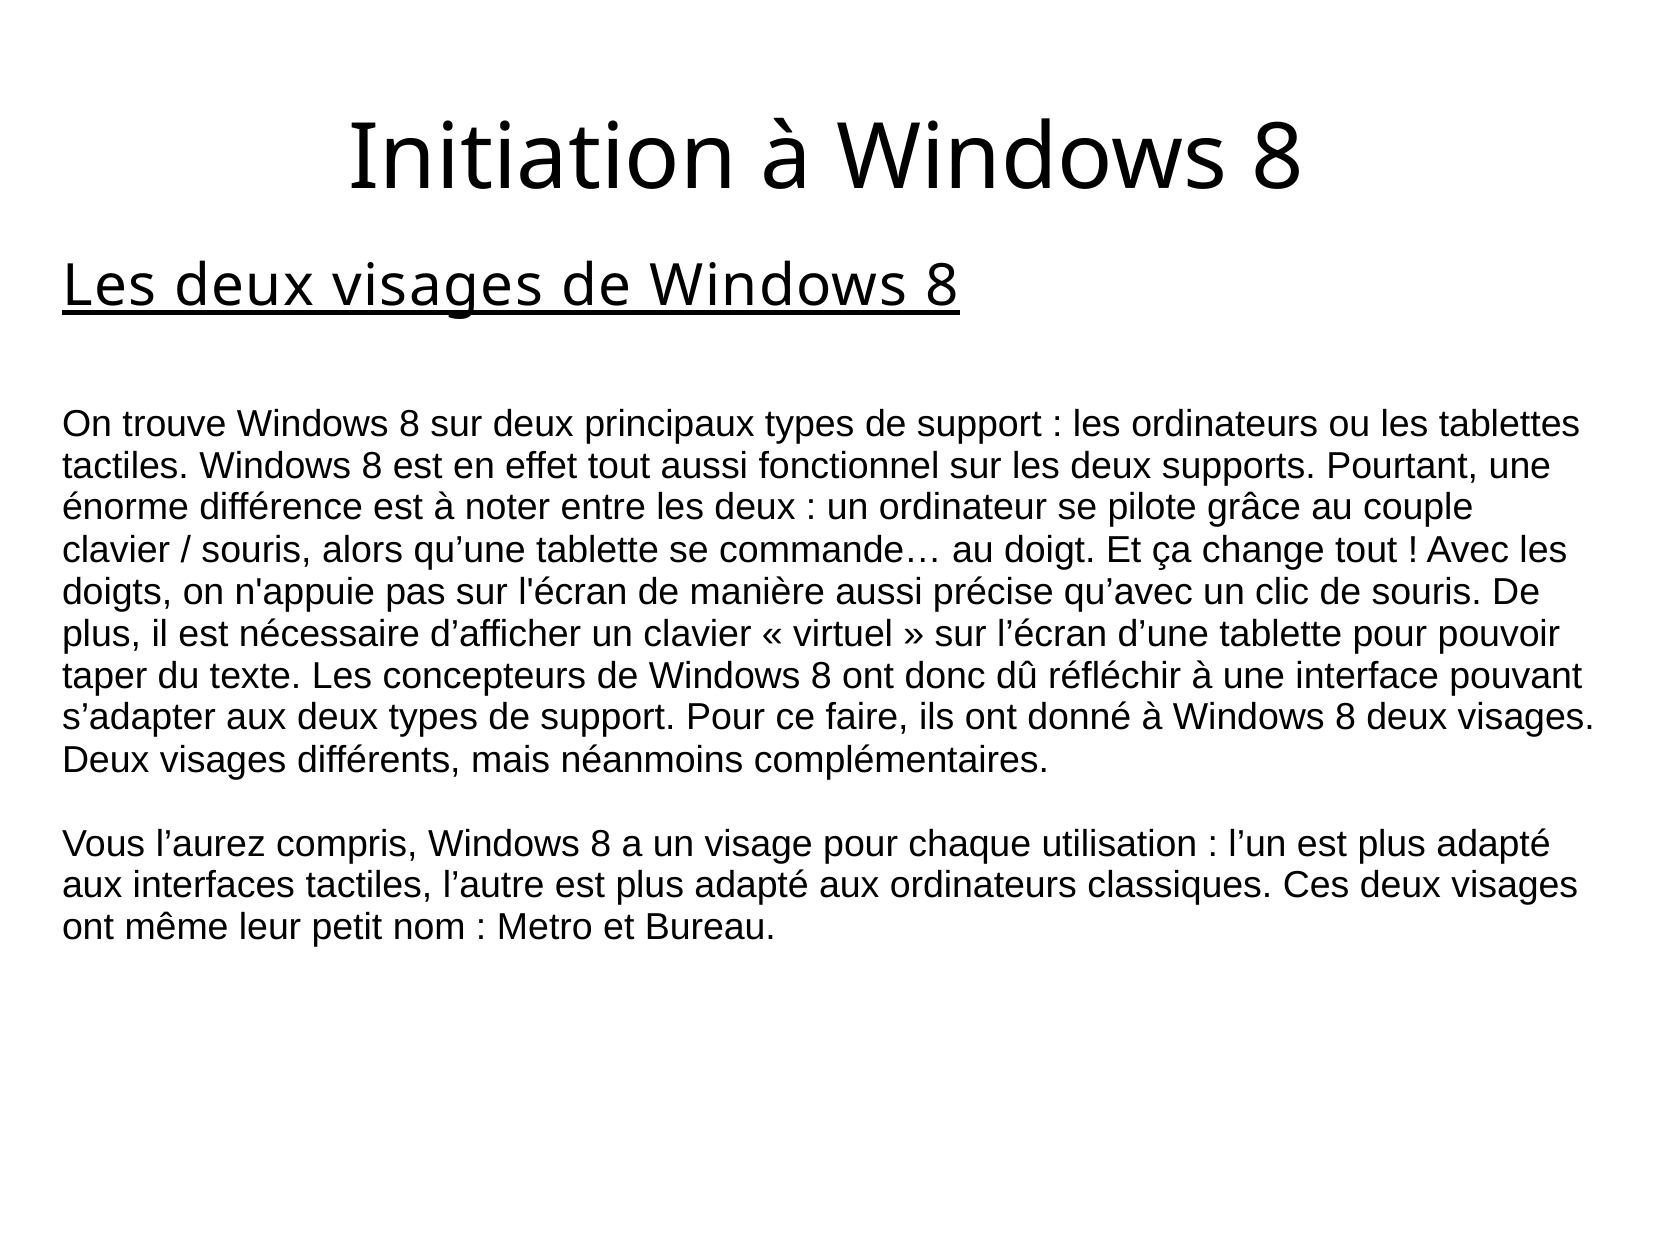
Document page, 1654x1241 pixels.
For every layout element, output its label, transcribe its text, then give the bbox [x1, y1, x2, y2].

text_box Les deux visages de Windows 8 On trouve Windows 8 sur deux principaux types de support : les ordinateurs ou les tablettes tactiles. Windows 8 est en effet tout aussi fonctionnel sur les deux supports. Pourtant, une énorme différence est à noter entre les deux : un ordinateur se pilote grâce au couple clavier / souris, alors qu’une tablette se commande… au doigt. Et ça change tout ! Avec les doigts, on n'appuie pas sur l'écran de manière aussi précise qu’avec un clic de souris. De plus, il est nécessaire d’afficher un clavier « virtuel » sur l’écran d’une tablette pour pouvoir taper du texte. Les concepteurs de Windows 8 ont donc dû réfléchir à une interface pouvant s’adapter aux deux types de support. Pour ce faire, ils ont donné à Windows 8 deux visages. Deux visages différents, mais néanmoins complémentaires. Vous l’aurez compris, Windows 8 a un visage pour chaque utilisation : l’un est plus adapté aux interfaces tactiles, l’autre est plus adapté aux ordinateurs classiques. Ces deux visages ont même leur petit nom : Metro et Bureau. [47, 236, 1619, 971]
title Initiation à Windows 8 [82, 49, 1571, 236]
